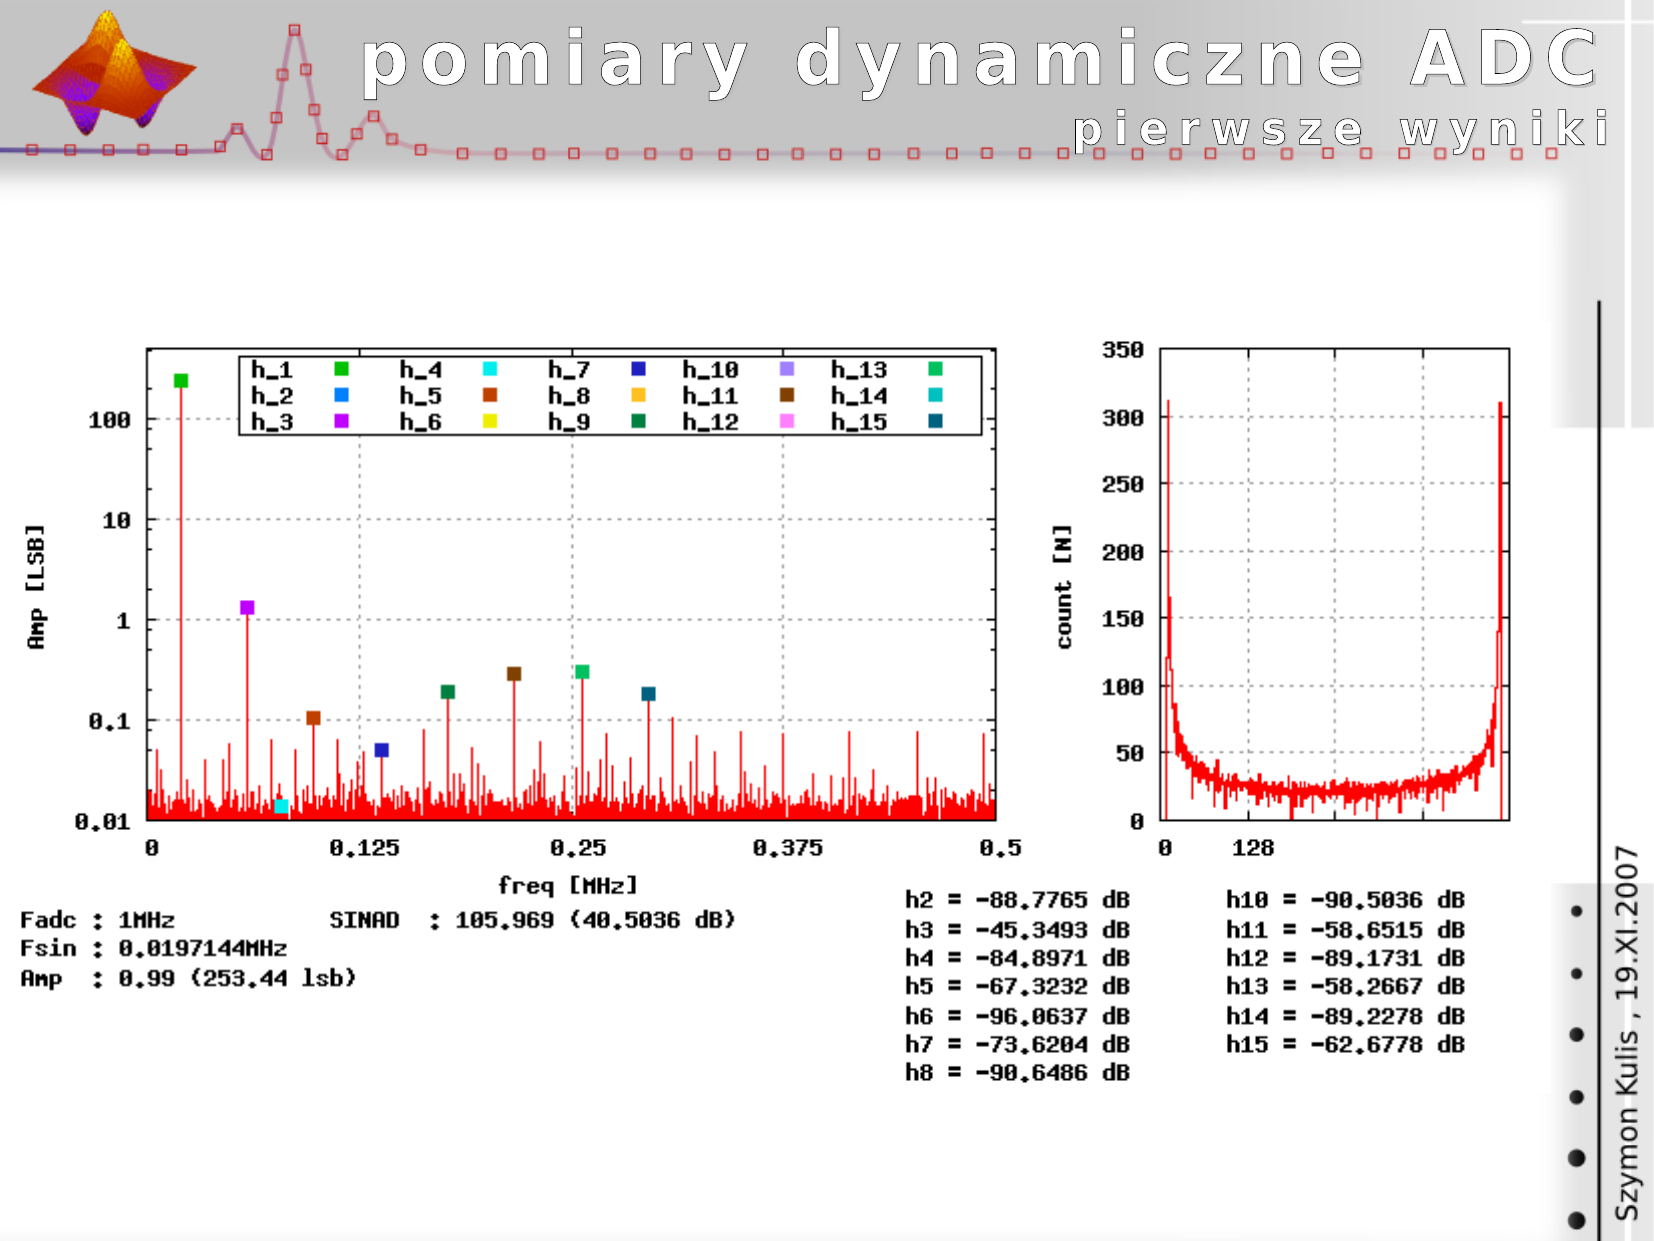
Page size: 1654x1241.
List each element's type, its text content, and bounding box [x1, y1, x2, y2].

picture [0, 0, 1654, 1241]
title pomiary dynamiczne ADC pierwsze wyniki [354, 10, 1610, 159]
